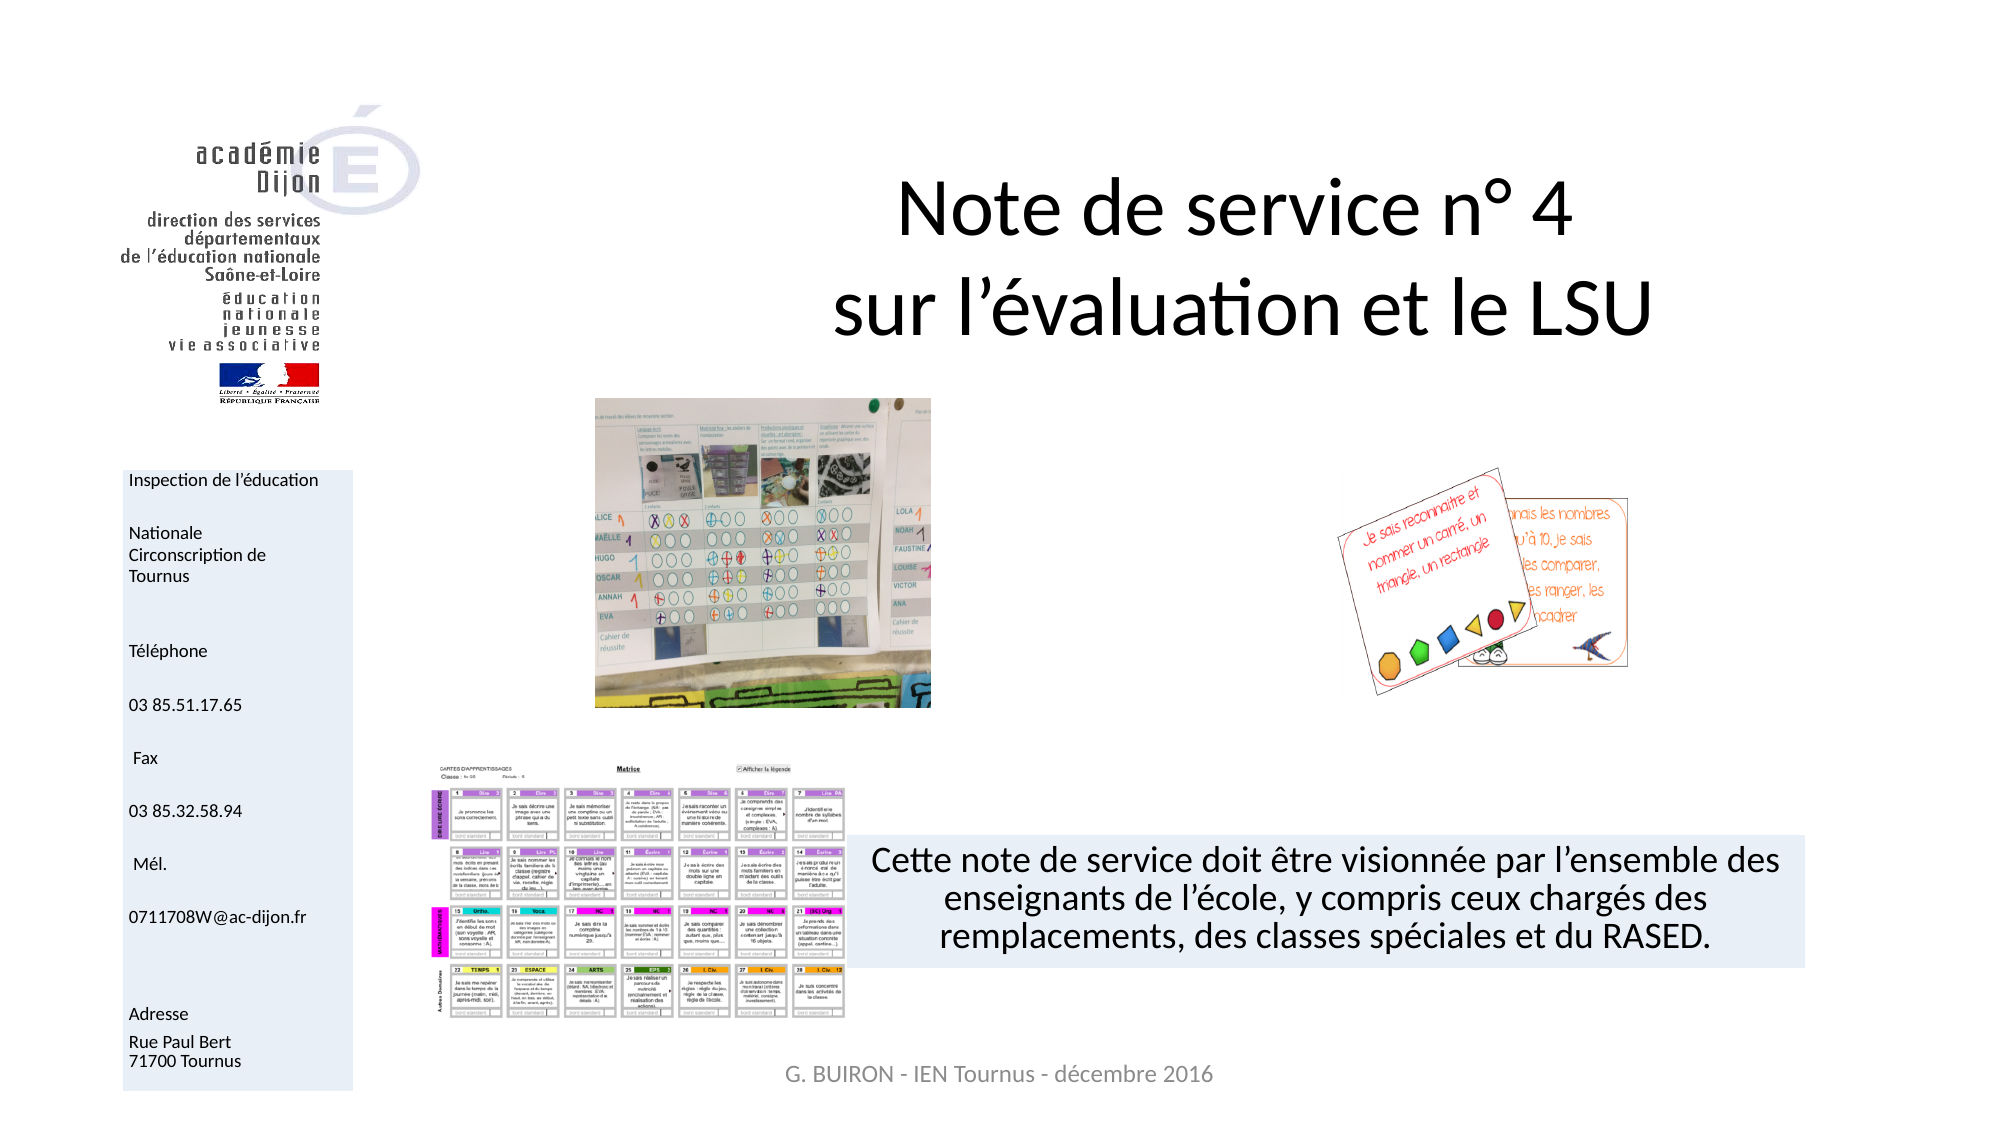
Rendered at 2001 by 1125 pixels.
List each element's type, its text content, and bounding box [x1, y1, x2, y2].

picture [595, 398, 931, 708]
footer G. BUIRON - IEN Tournus - décembre 2016 [662, 1042, 1338, 1103]
table_header Cette note de service doit être visionnée par l’ensemble des enseignants de l’école, y compris ceux chargés des remplacements, des classes spéciales et du RASED. [847, 835, 1805, 968]
picture [1337, 467, 1628, 697]
table_header Inspection de l’éducation Nationale Circonscription de Tournus Téléphone 03 85.51.17.65 Fax 03 85.32.58.94 Mél. 0711708W@ac-dijon.fr Adresse Rue Paul Bert 71700 Tournus [123, 470, 353, 1091]
picture [431, 764, 847, 1020]
picture [121, 103, 422, 404]
text_box Note de service n° 4 sur l’évaluation et le LSU [682, 145, 1806, 360]
